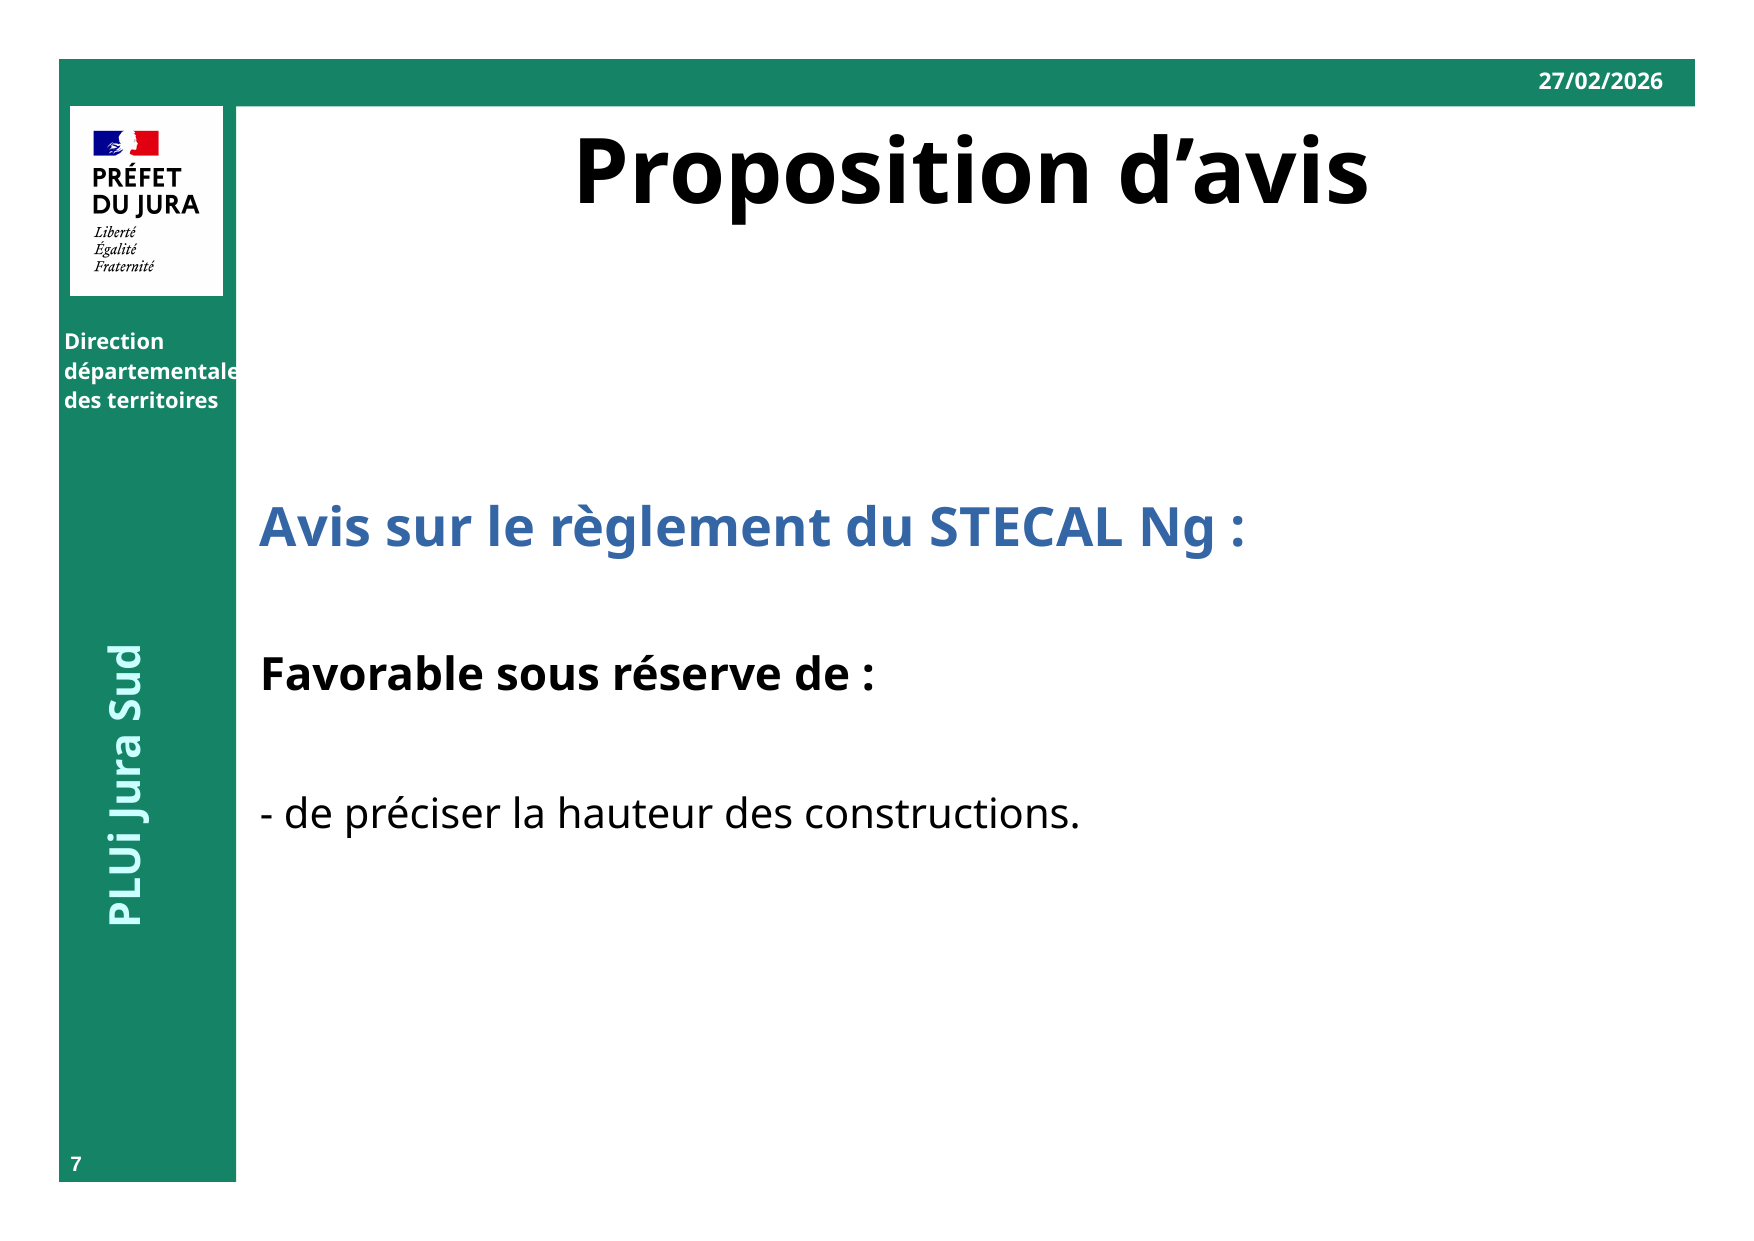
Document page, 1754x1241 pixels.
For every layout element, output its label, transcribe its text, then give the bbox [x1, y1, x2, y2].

title Avis sur le règlement du STECAL Ng : Favorable sous réserve de : - de préciser la hauteur des constructions. [259, 366, 1689, 1087]
title Proposition d’avis [271, 94, 1672, 242]
picture [70, 106, 223, 296]
